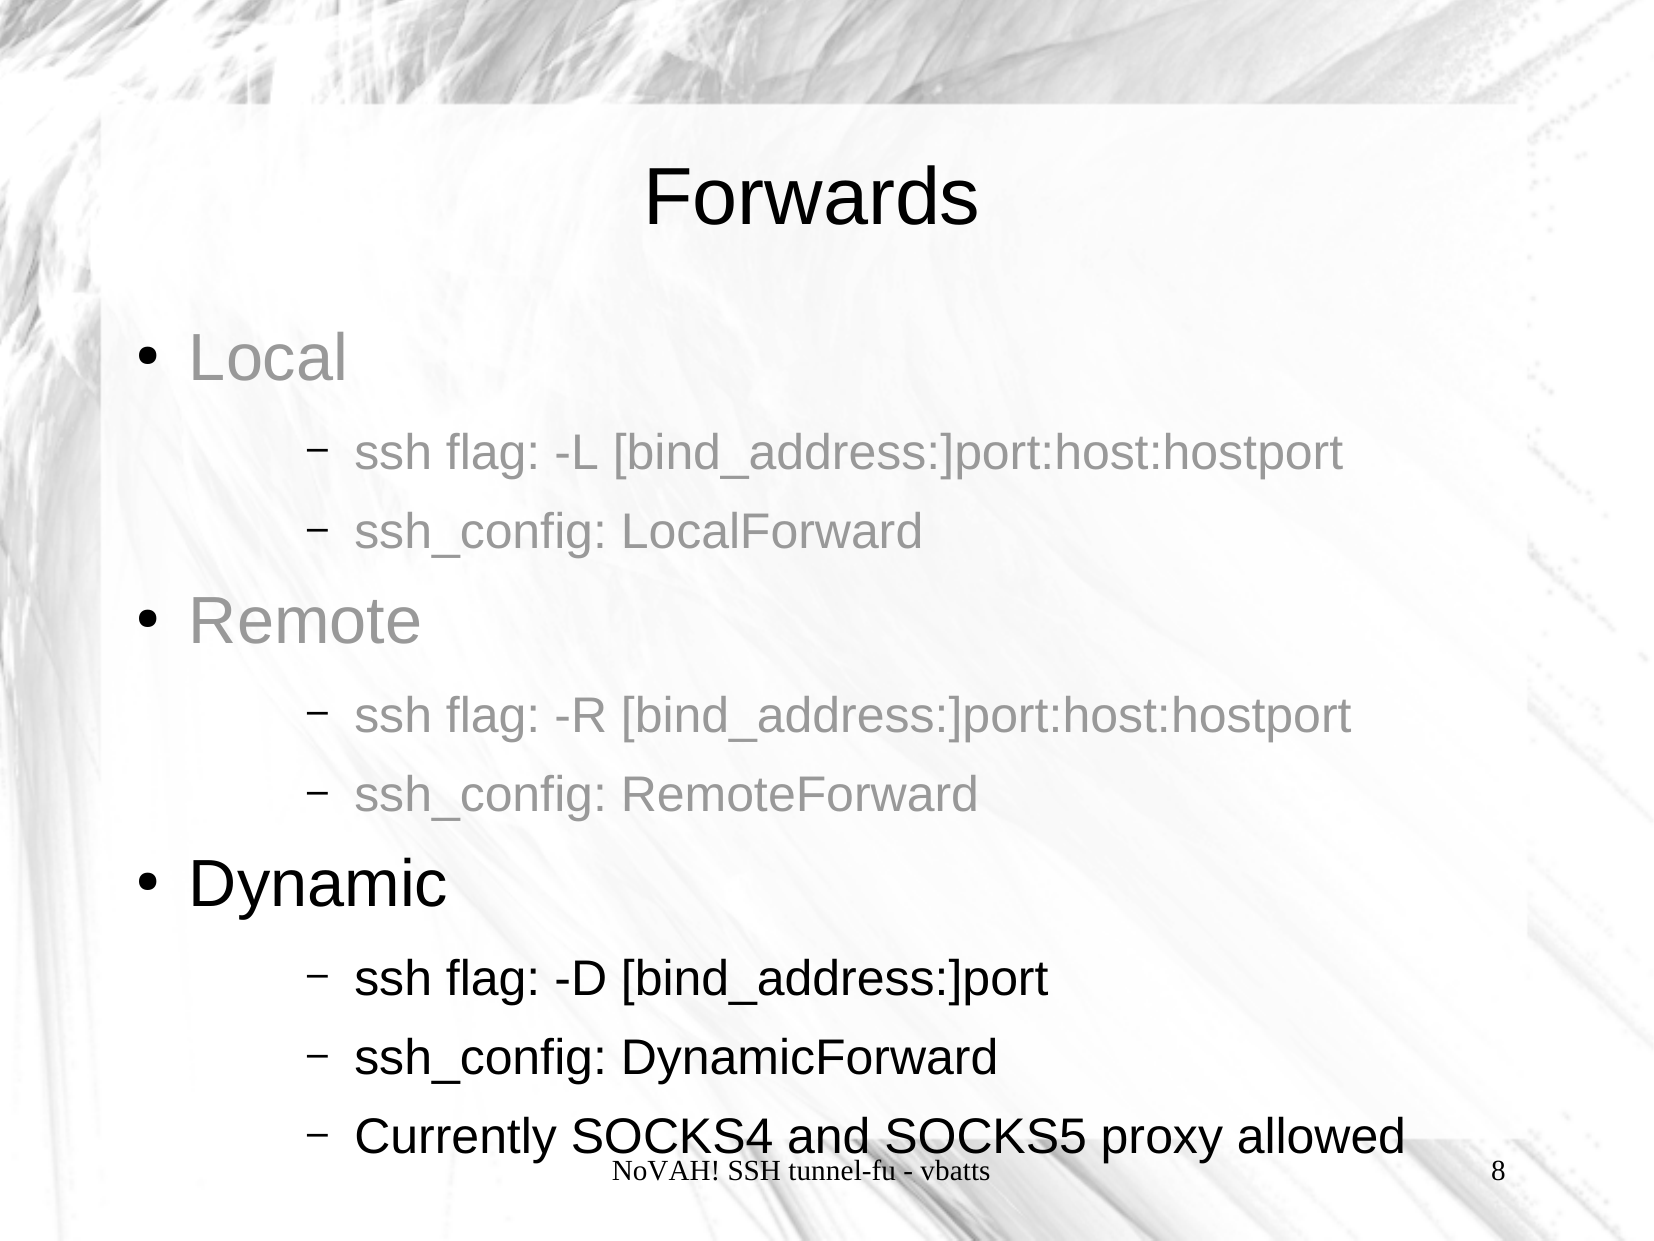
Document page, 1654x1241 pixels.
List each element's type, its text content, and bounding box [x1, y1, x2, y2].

list Local ssh flag: -L [bind_address:]port:host:hostport ssh_config: LocalForward Remote ssh flag: -R [bind_address:]port:host:hostport ssh_config: RemoteForward Dynamic ssh flag: -D [bind_address:]port ssh_config: DynamicForward Currently SOCKS4 and SOCKS5 proxy allowed [118, 319, 1571, 1165]
title Forwards [118, 112, 1506, 281]
picture [0, 0, 1654, 1241]
